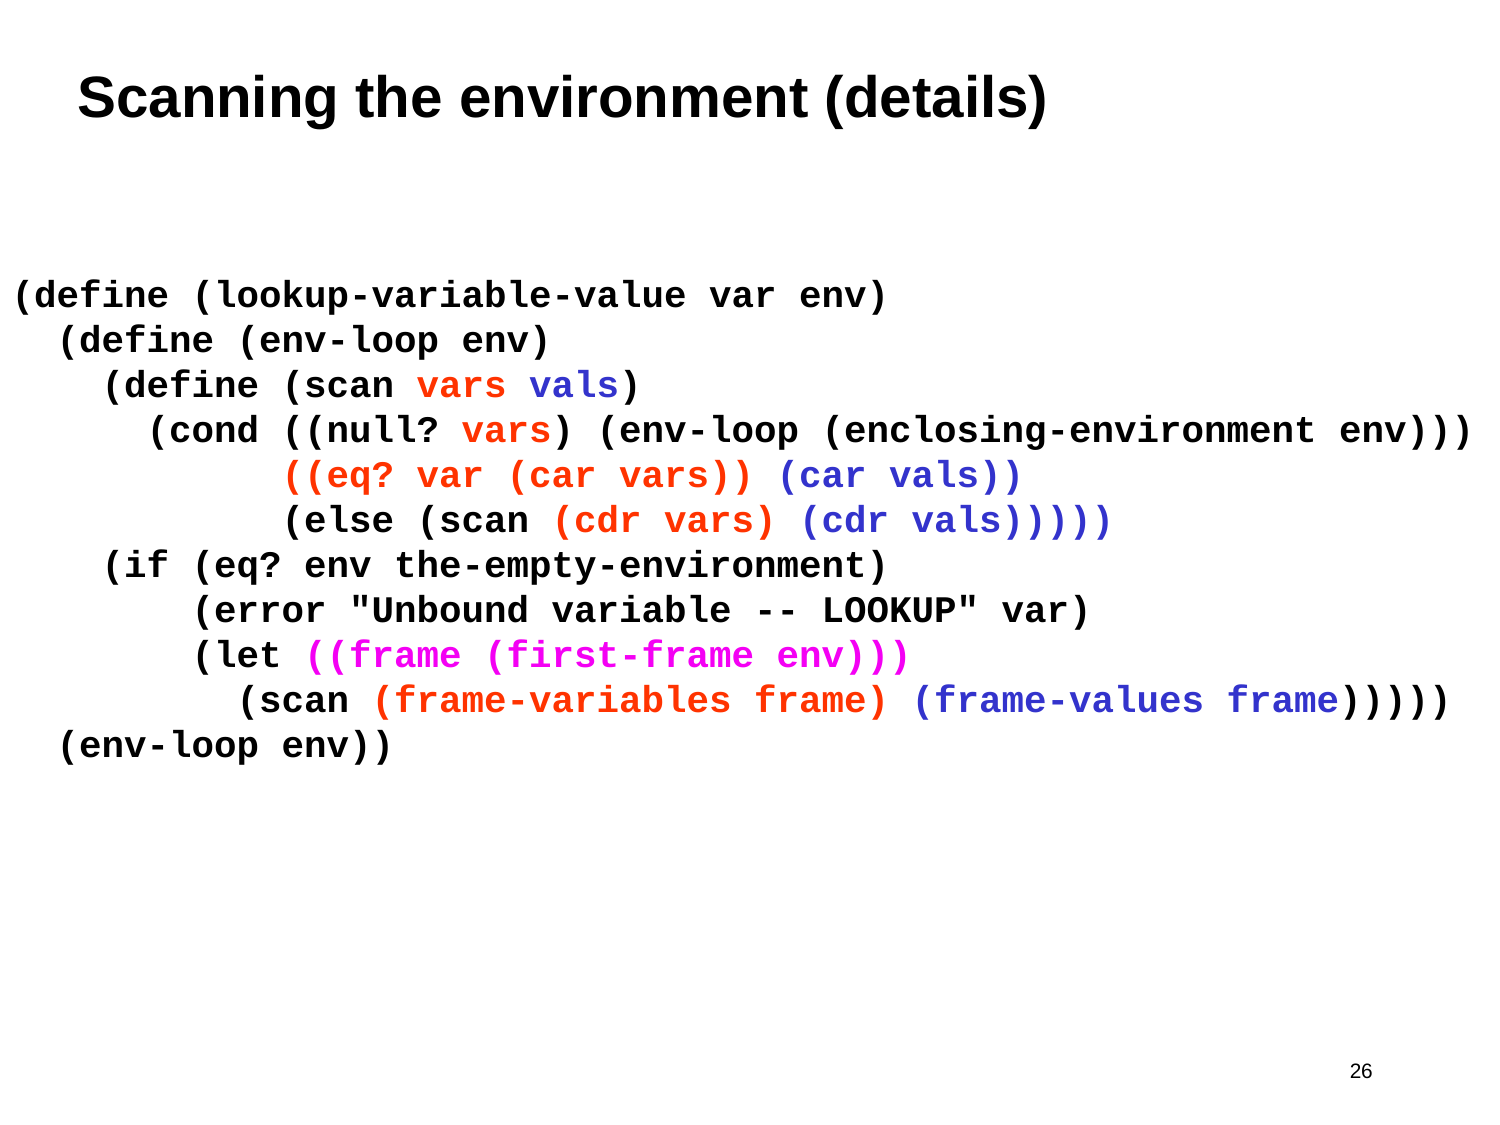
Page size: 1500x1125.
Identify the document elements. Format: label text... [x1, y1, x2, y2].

text_box (define (lookup-variable-value var env) (define (env-loop env) (define (scan vars vals) (cond ((null? vars) (env-loop (enclosing-environment env))) ((eq? var (car vars)) (car vals)) (else (scan (cdr vars) (cdr vals))))) (if (eq? env the-empty-environment) (error "Unbound variable -- LOOKUP" var) (let ((frame (first-frame env))) (scan (frame-variables frame) (frame-values frame))))) (env-loop env)) [0, 262, 1490, 842]
text_box <number> [1025, 1049, 1388, 1101]
text_box Scanning the environment (details) [62, 24, 1338, 163]
